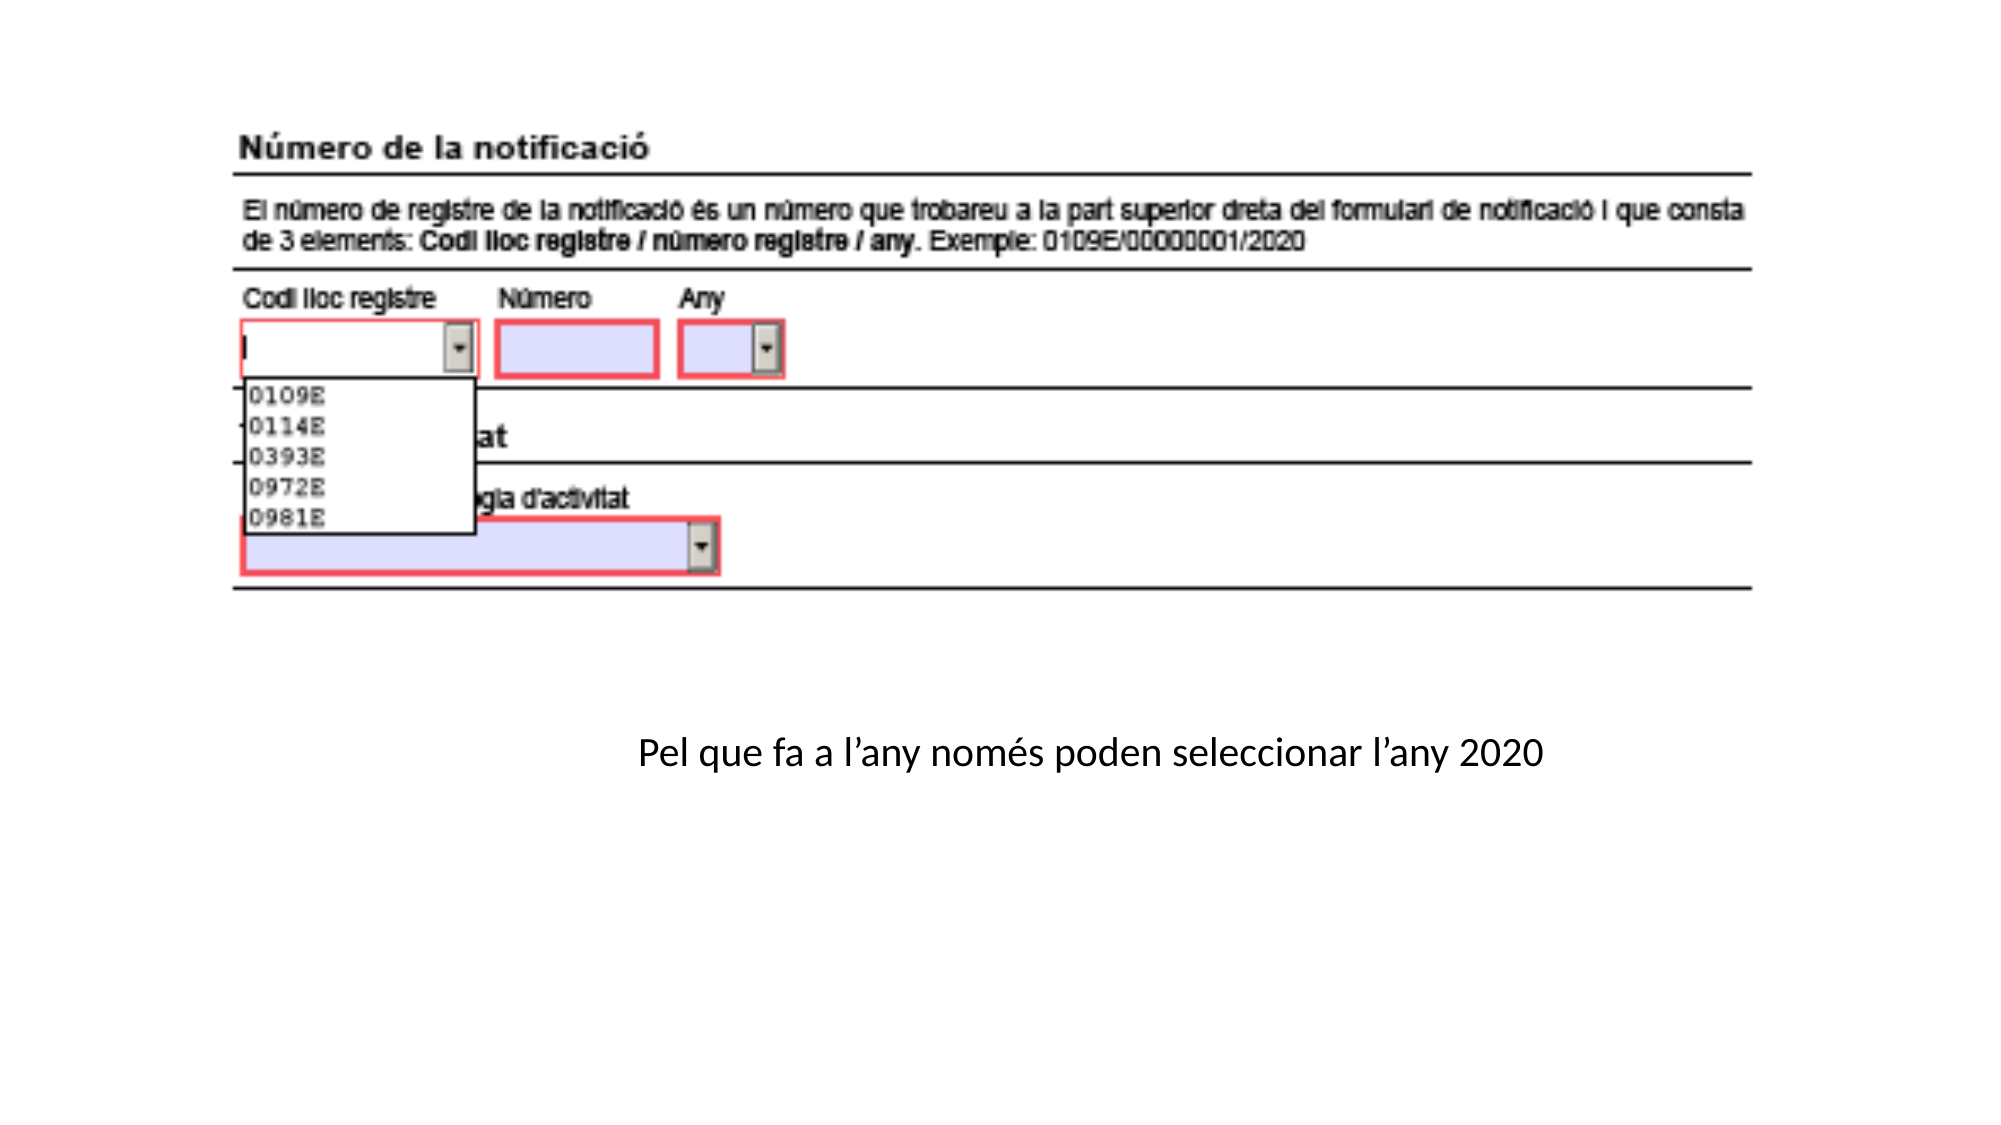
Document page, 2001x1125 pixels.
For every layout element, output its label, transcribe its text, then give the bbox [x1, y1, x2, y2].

picture [190, 116, 1821, 598]
text_box Pel que fa a l’any només poden seleccionar l’any 2020 [623, 717, 1864, 783]
